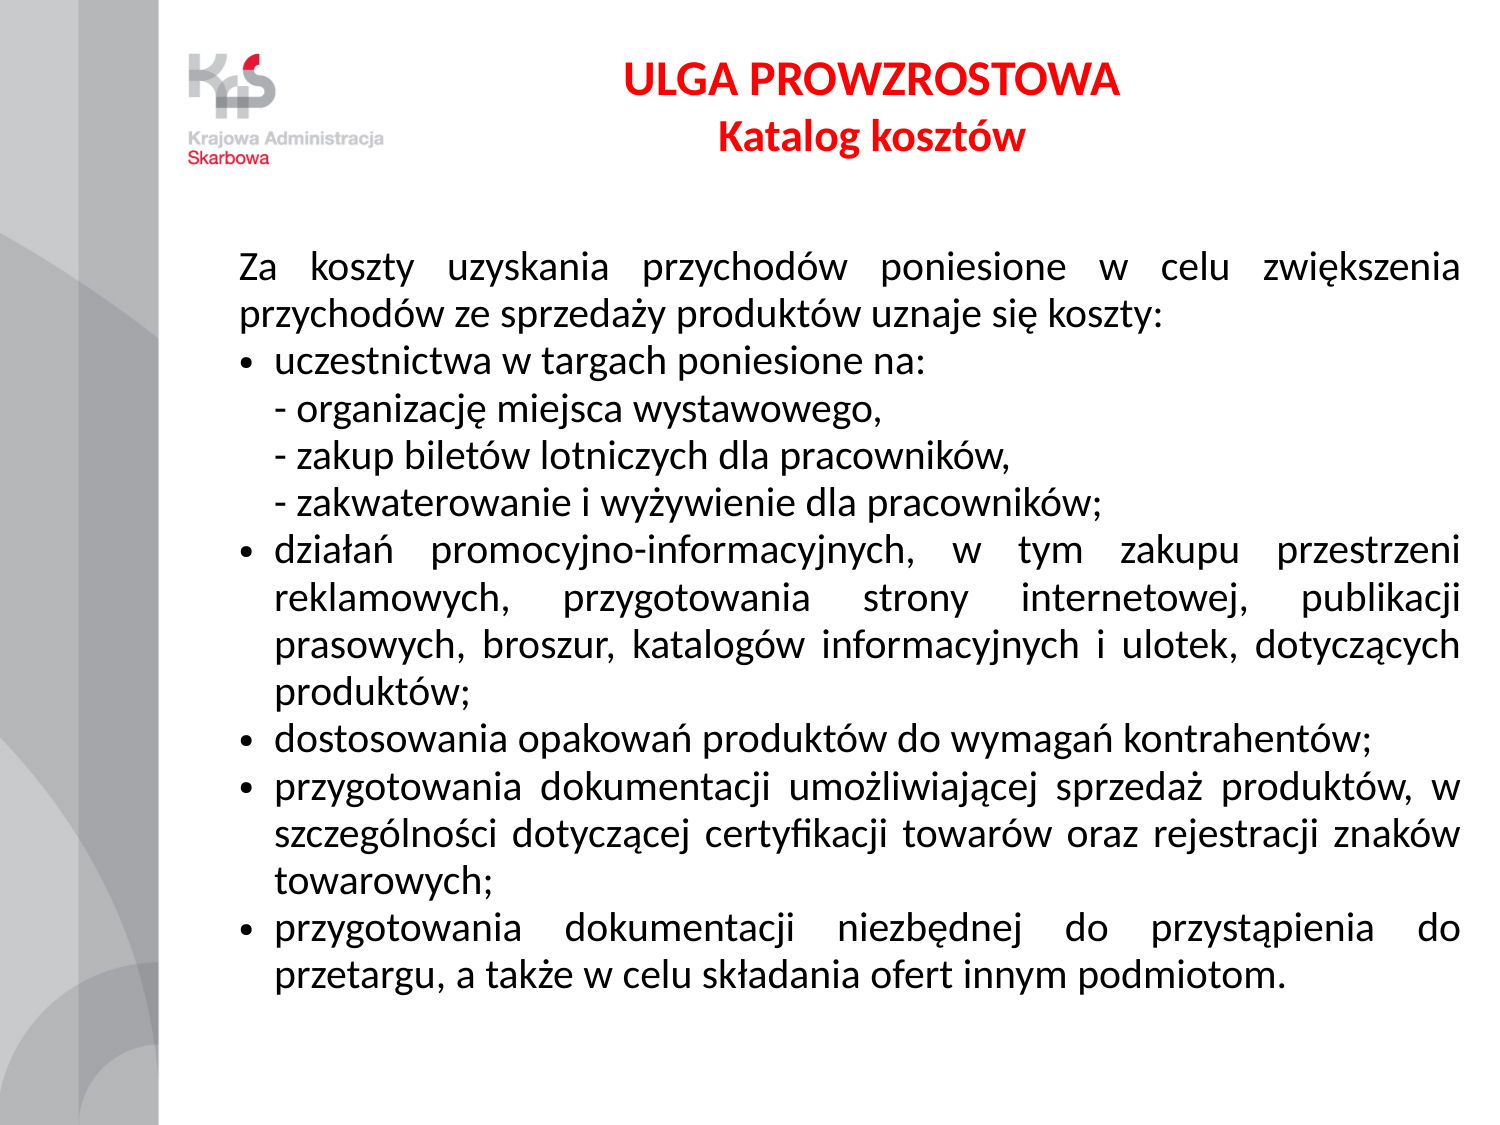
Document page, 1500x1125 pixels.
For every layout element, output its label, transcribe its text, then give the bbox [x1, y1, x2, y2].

title Ulga prowzrostowa Katalog kosztów [360, 45, 1349, 162]
text_box Za koszty uzyskania przychodów poniesione w celu zwiększenia przychodów ze sprzedaży produktów uznaje się koszty: uczestnictwa w targach poniesione na: - organizację miejsca wystawowego, - zakup biletów lotniczych dla pracowników, - zakwaterowanie i wyżywienie dla pracowników; działań promocyjno-informacyjnych, w tym zakupu przestrzeni reklamowych, przygotowania strony internetowej, publikacji prasowych, broszur, katalogów informacyjnych i ulotek, dotyczących produktów; dostosowania opakowań produktów do wymagań kontrahentów; przygotowania dokumentacji umożliwiającej sprzedaż produktów, w szczególności dotyczącej certyfikacji towarów oraz rejestracji znaków towarowych; przygotowania dokumentacji niezbędnej do przystąpienia do przetargu, a także w celu składania ofert innym podmiotom. [223, 236, 1477, 1067]
picture [0, 0, 1500, 1125]
